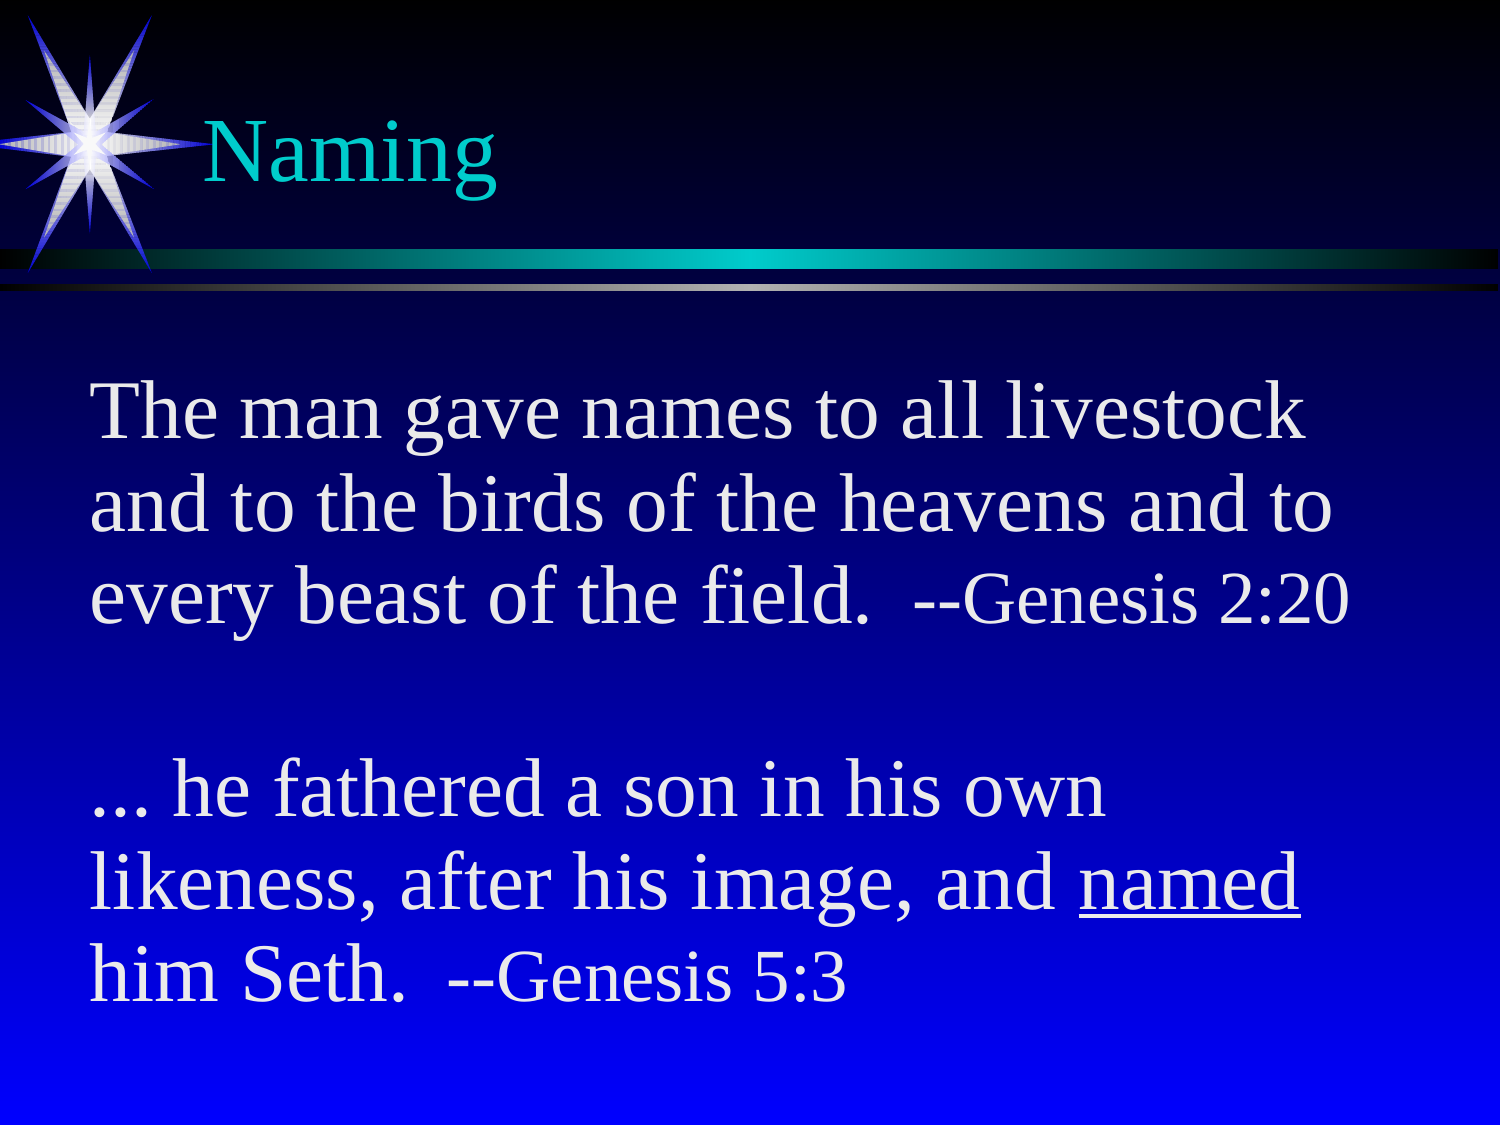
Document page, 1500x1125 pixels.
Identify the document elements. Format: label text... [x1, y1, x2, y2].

text_box The man gave names to all livestock and to the birds of the heavens and to every beast of the field. --Genesis 2:20 [75, 357, 1426, 649]
text_box ... he fathered a son in his own likeness, after his image, and named him Seth. --Genesis 5:3 [75, 735, 1426, 1027]
title Naming [187, 48, 1463, 252]
